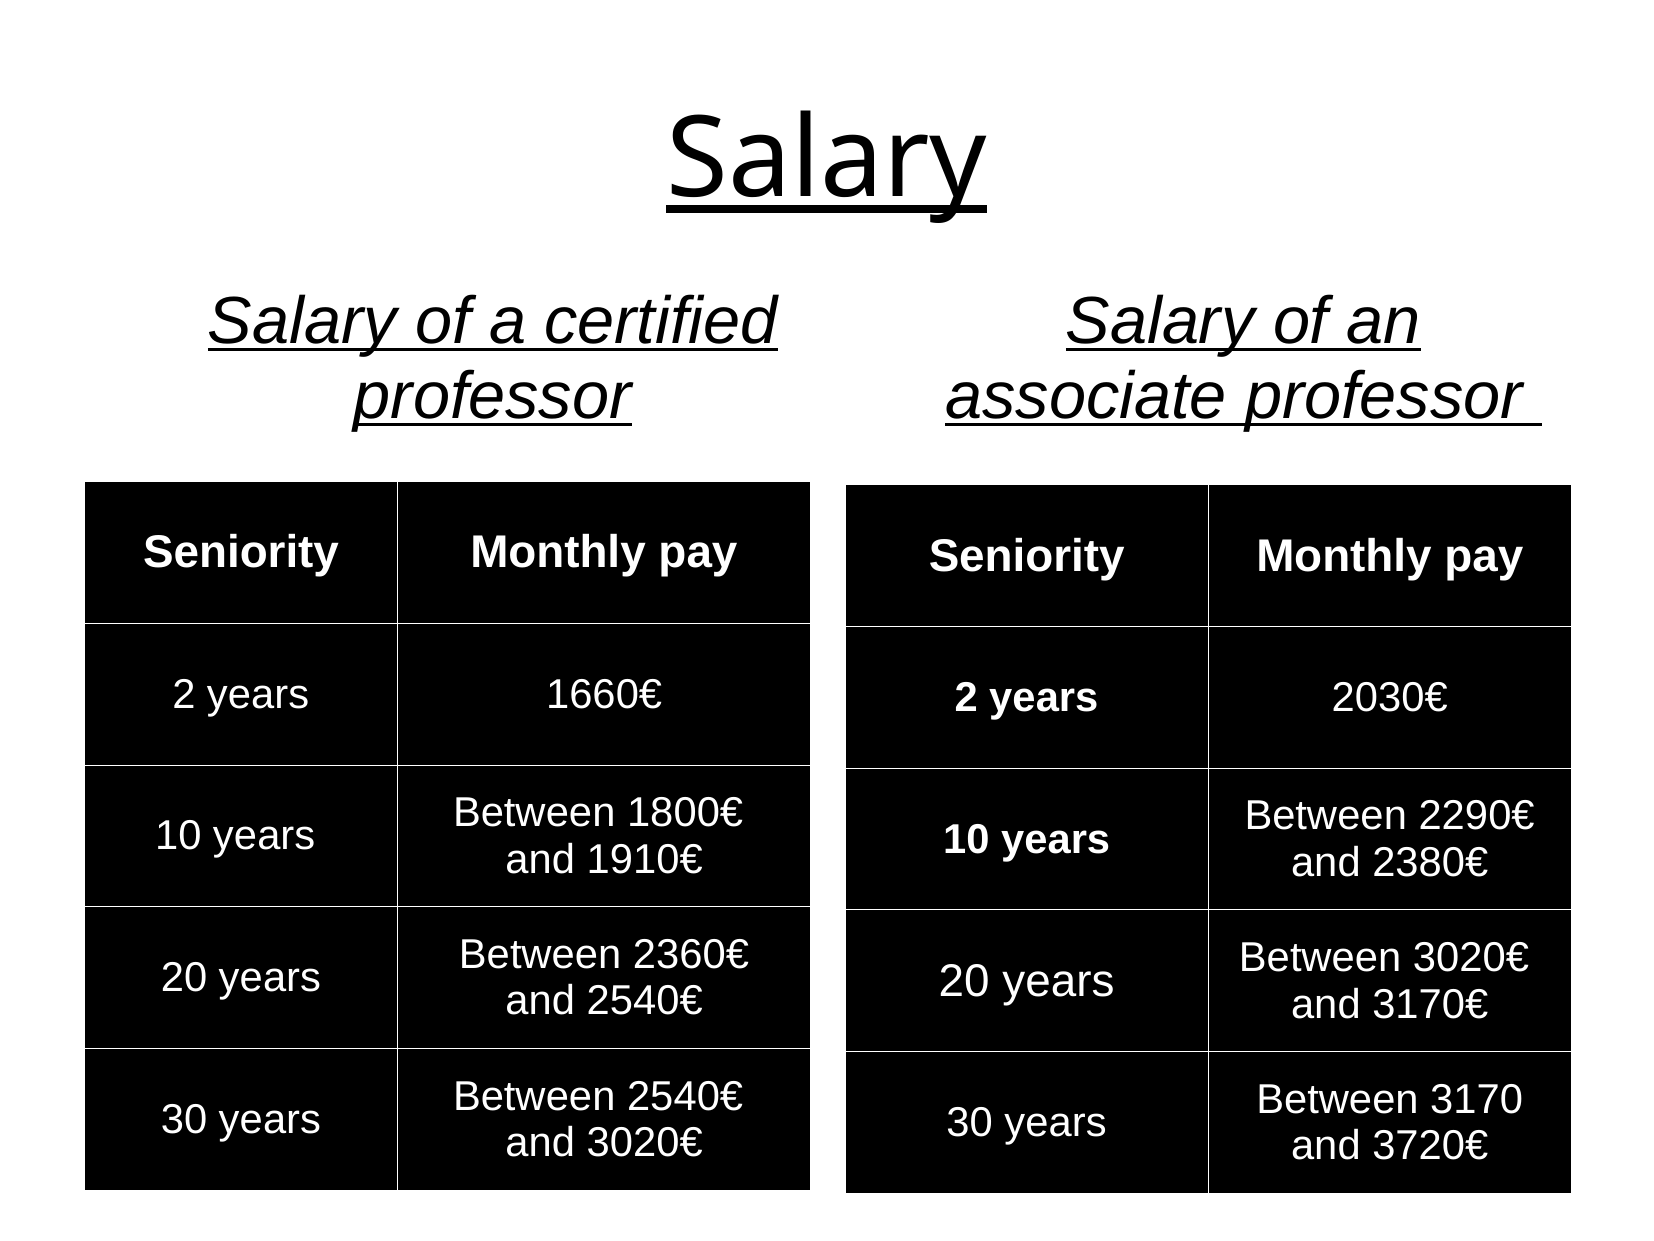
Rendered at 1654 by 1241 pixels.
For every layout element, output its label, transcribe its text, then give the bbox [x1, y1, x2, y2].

list Salary of an associate professor [845, 283, 1572, 449]
table_cell 10 years [846, 769, 1208, 909]
table_cell 2 years [85, 624, 397, 765]
table_cell Between 2290€ and 2380€ [1209, 769, 1571, 909]
list Salary of a certified professor [94, 283, 821, 449]
table_cell 30 years [85, 1049, 397, 1190]
table_header Seniority [85, 482, 397, 623]
table_cell Between 2360€ and 2540€ [398, 907, 810, 1048]
table_header Monthly pay [1209, 485, 1571, 626]
table_cell 20 years [85, 907, 397, 1048]
table_cell 10 years [85, 766, 397, 906]
table_cell Between 1800€ and 1910€ [398, 766, 810, 906]
table_cell 1660€ [398, 624, 810, 765]
table_cell 2030€ [1209, 627, 1571, 768]
table_header Seniority [846, 485, 1208, 626]
table_header Monthly pay [398, 482, 810, 623]
table_cell 30 years [846, 1052, 1208, 1193]
title Salary [82, 49, 1571, 257]
table_cell Between 3020€ and 3170€ [1209, 910, 1571, 1051]
table_cell 20 years [846, 910, 1208, 1051]
table_cell Between 2540€ and 3020€ [398, 1049, 810, 1190]
table_cell 2 years [846, 627, 1208, 768]
table_cell Between 3170 and 3720€ [1209, 1052, 1571, 1193]
